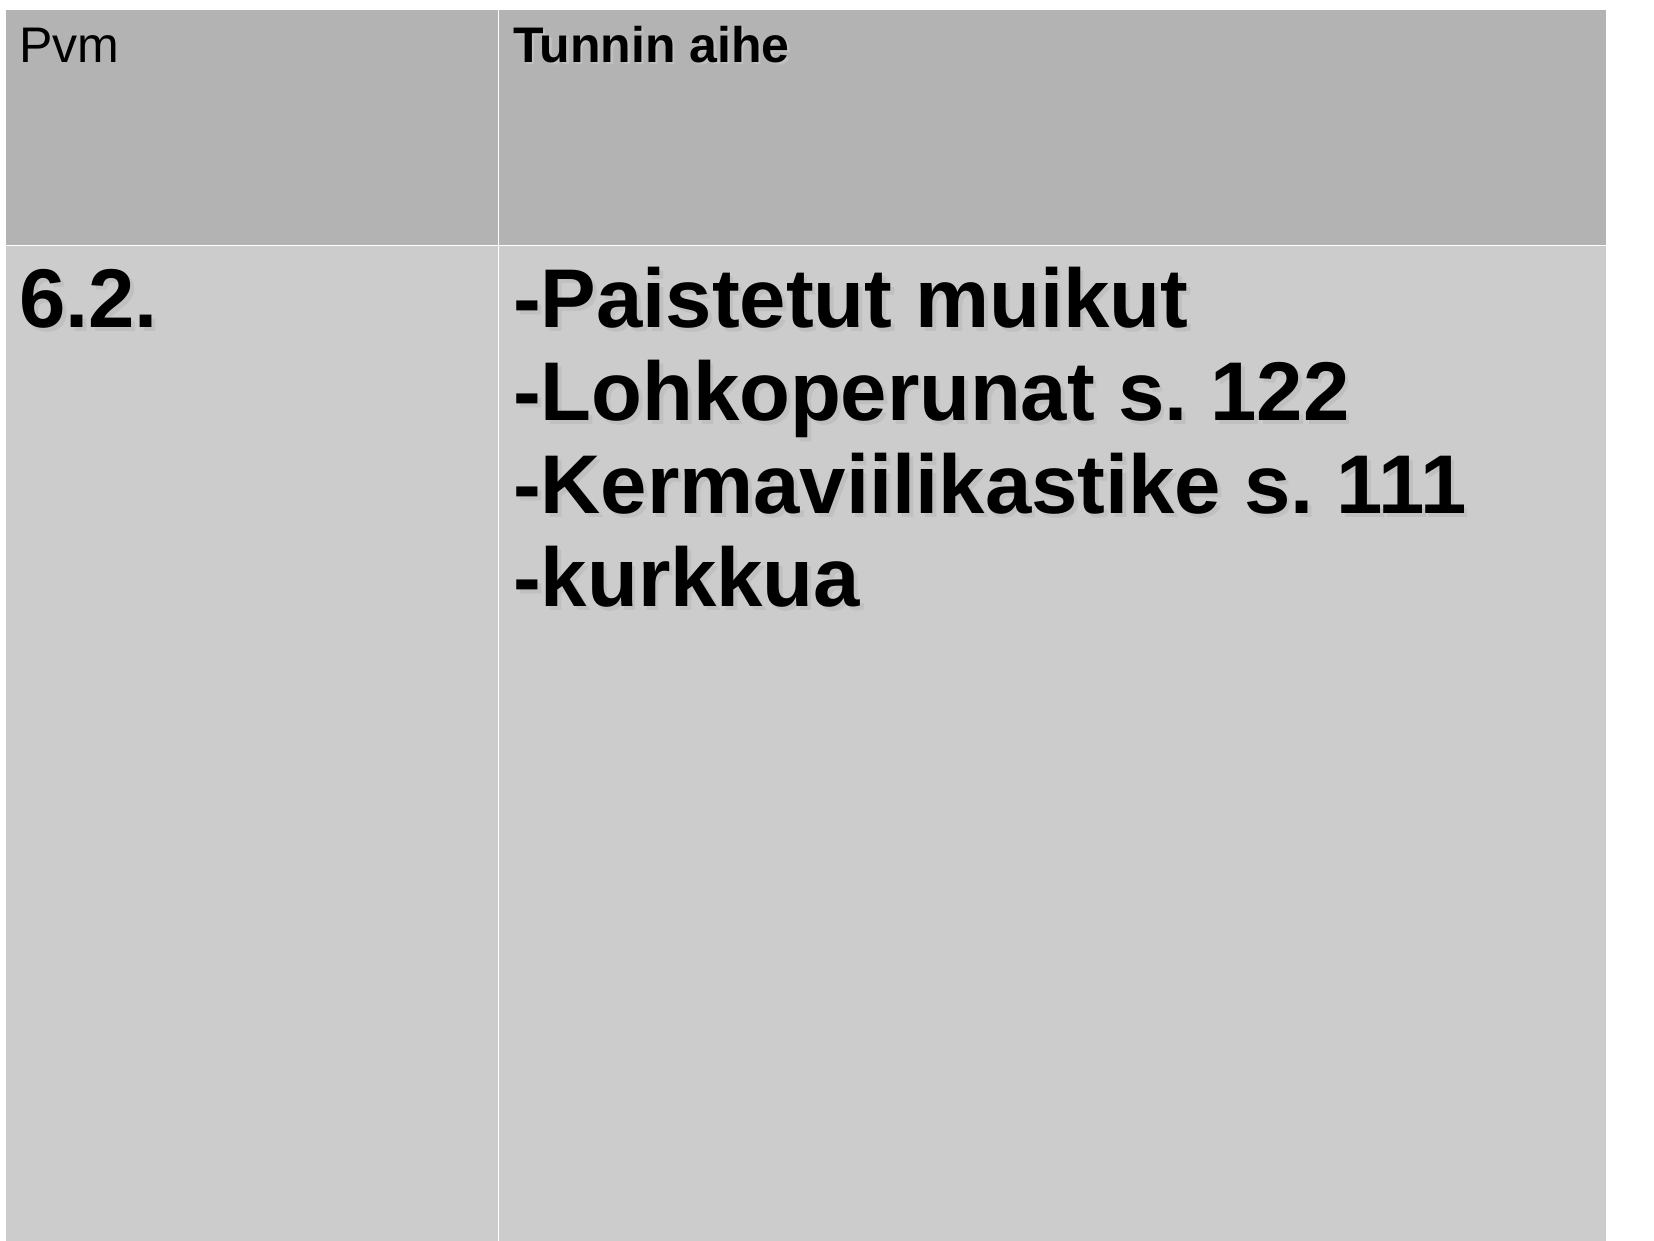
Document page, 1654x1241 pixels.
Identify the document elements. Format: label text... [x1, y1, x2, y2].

table_header Pvm [6, 10, 498, 245]
table_cell 6.2. [6, 246, 498, 1241]
table_header Tunnin aihe [499, 10, 1606, 245]
table_cell -Paistetut muikut -Lohkoperunat s. 122 -Kermaviilikastike s. 111 -kurkkua [499, 246, 1606, 1241]
